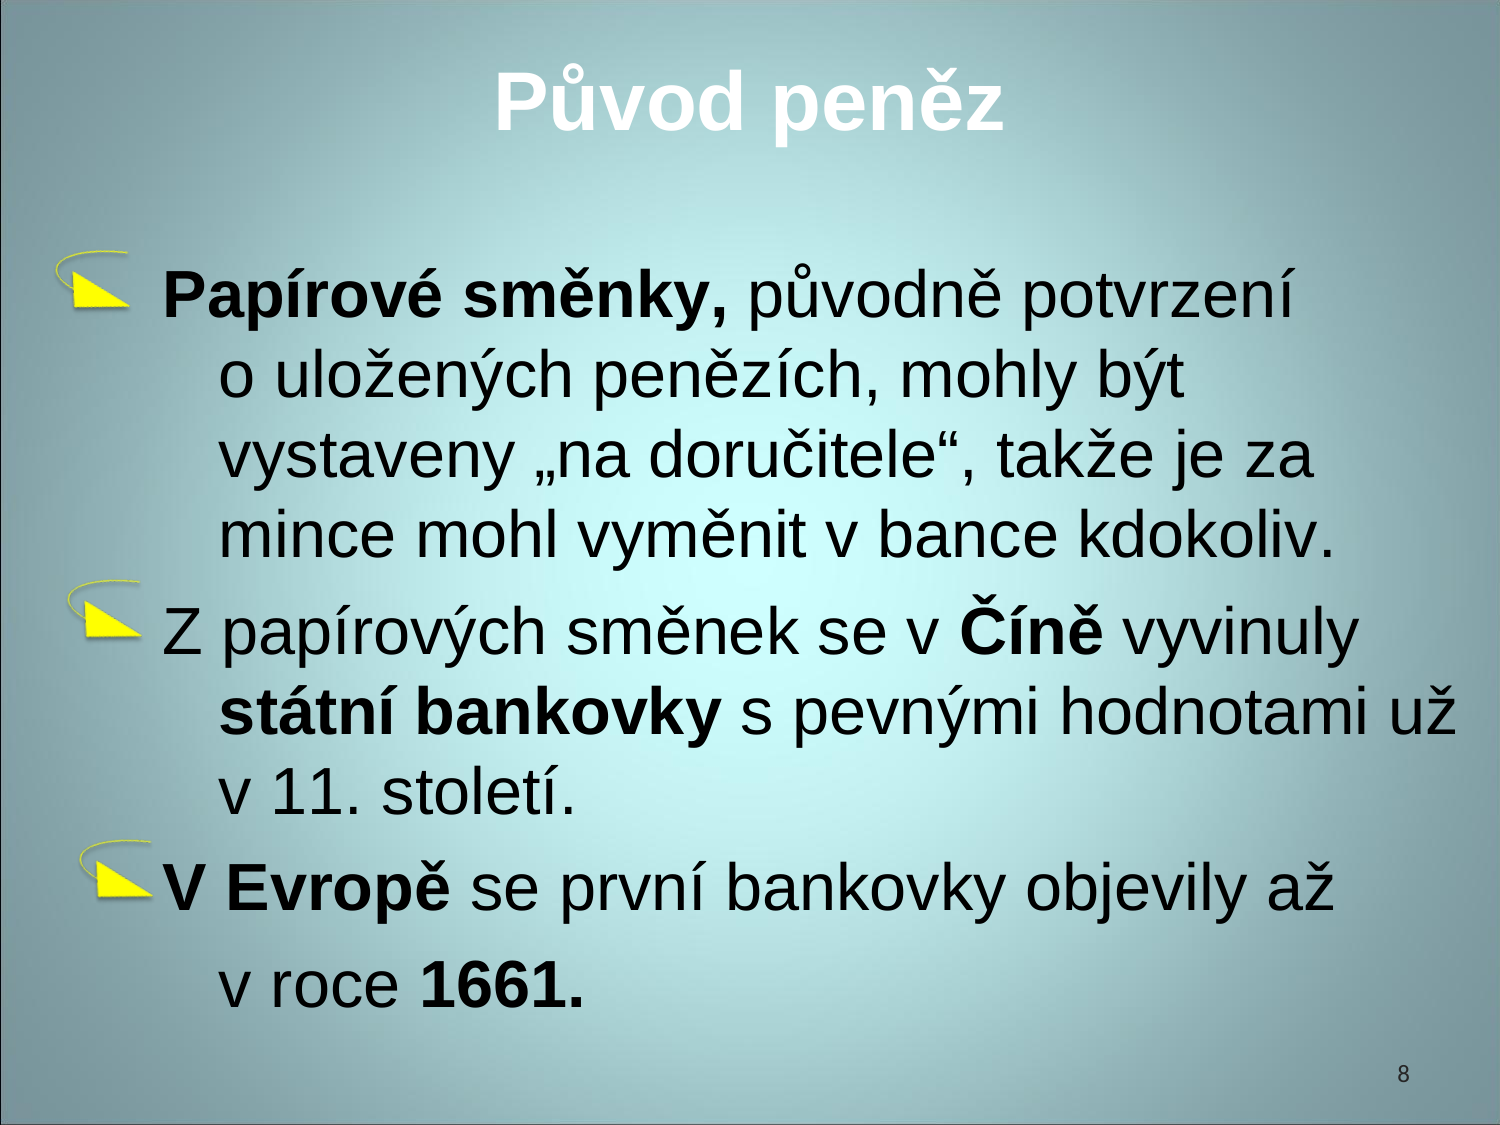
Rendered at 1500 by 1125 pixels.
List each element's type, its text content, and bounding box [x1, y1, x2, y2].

list Papírové směnky, původně potvrzení o uložených penězích, mohly být vystaveny „na doručitele“, takže je za mince mohl vyměnit v bance kdokoliv. Z papírových směnek se v Číně vyvinuly státní bankovky s pevnými hodnotami už v 11. století. V Evropě se první bankovky objevily až v roce 1661. [147, 243, 1498, 1125]
picture [0, 0, 1500, 1125]
text_box <číslo> [1074, 1042, 1426, 1103]
title Původ peněz [75, 39, 1426, 155]
